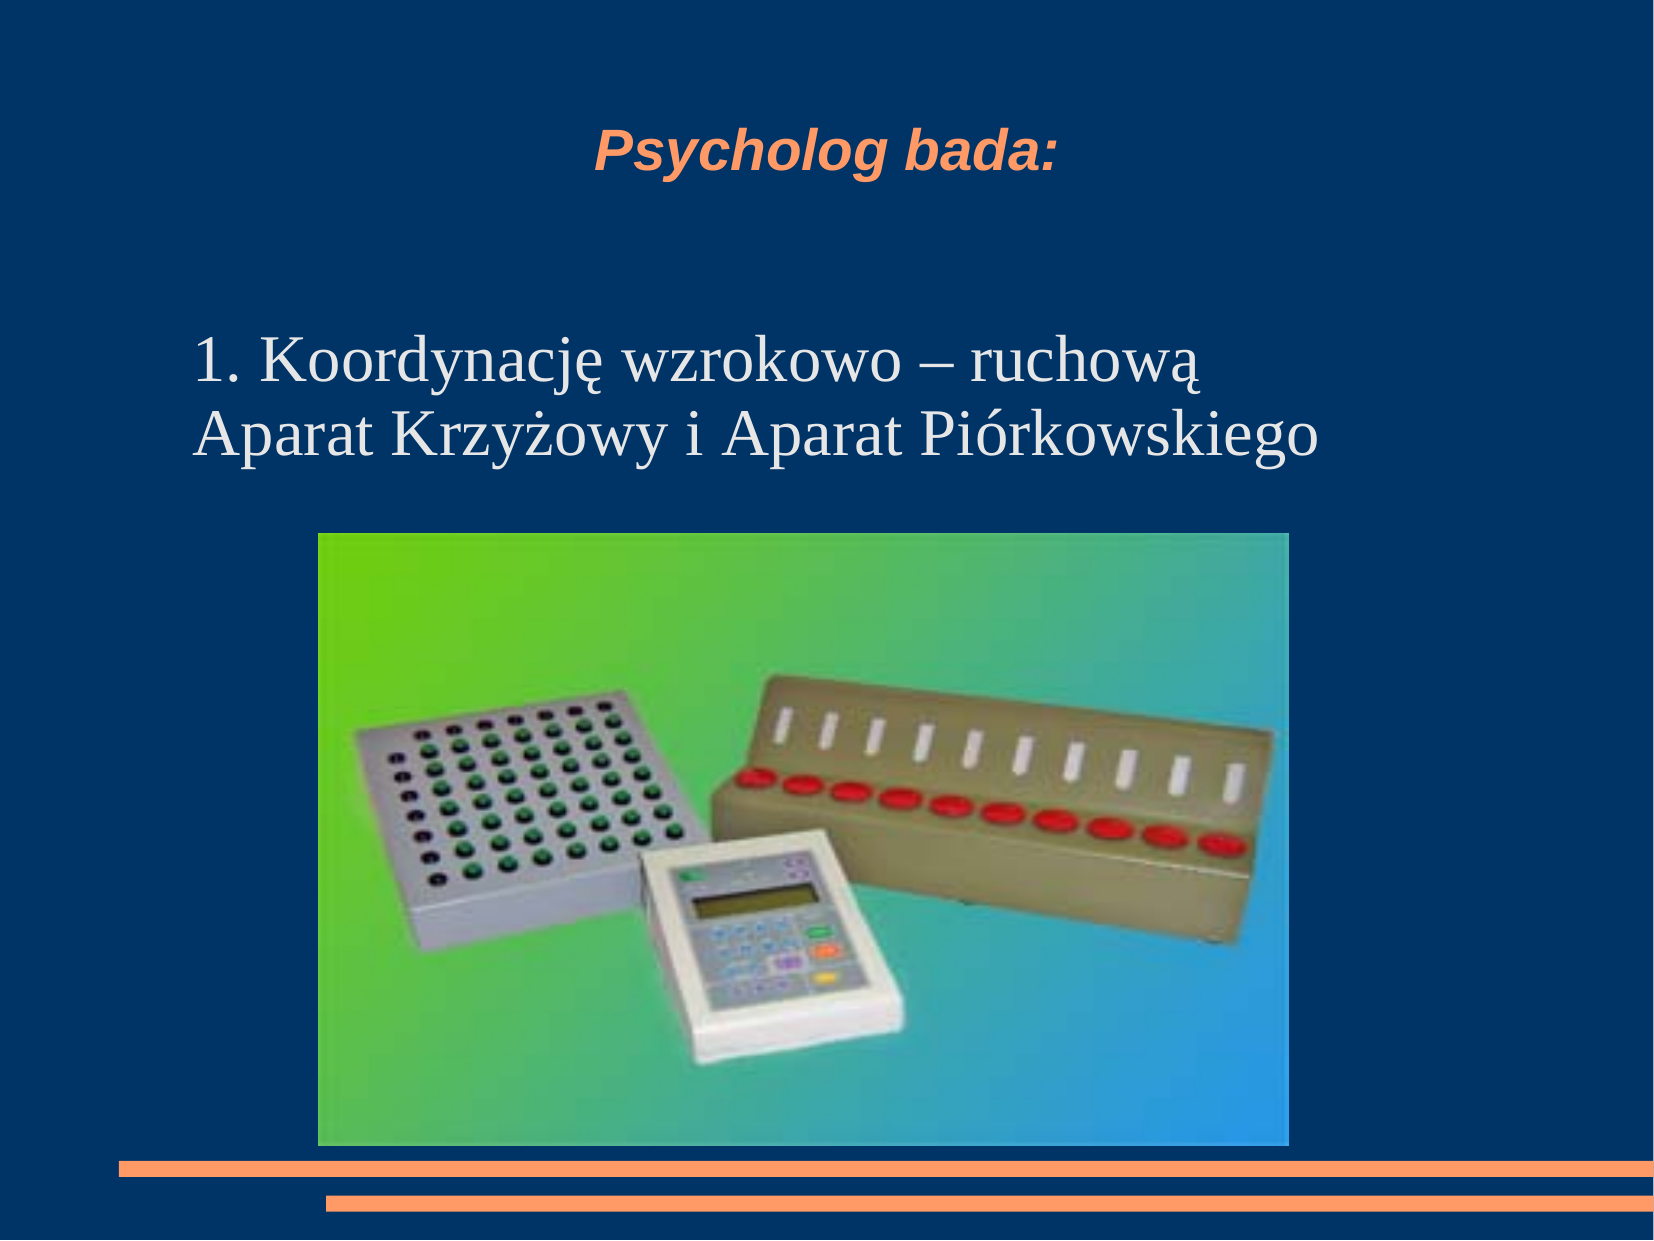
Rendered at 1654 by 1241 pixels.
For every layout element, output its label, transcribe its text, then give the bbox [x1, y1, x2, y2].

list 1. Koordynację wzrokowo – ruchową Aparat Krzyżowy i Aparat Piórkowskiego [121, 322, 1561, 1132]
picture [318, 533, 1289, 1146]
title Psycholog bada: [121, 46, 1534, 254]
